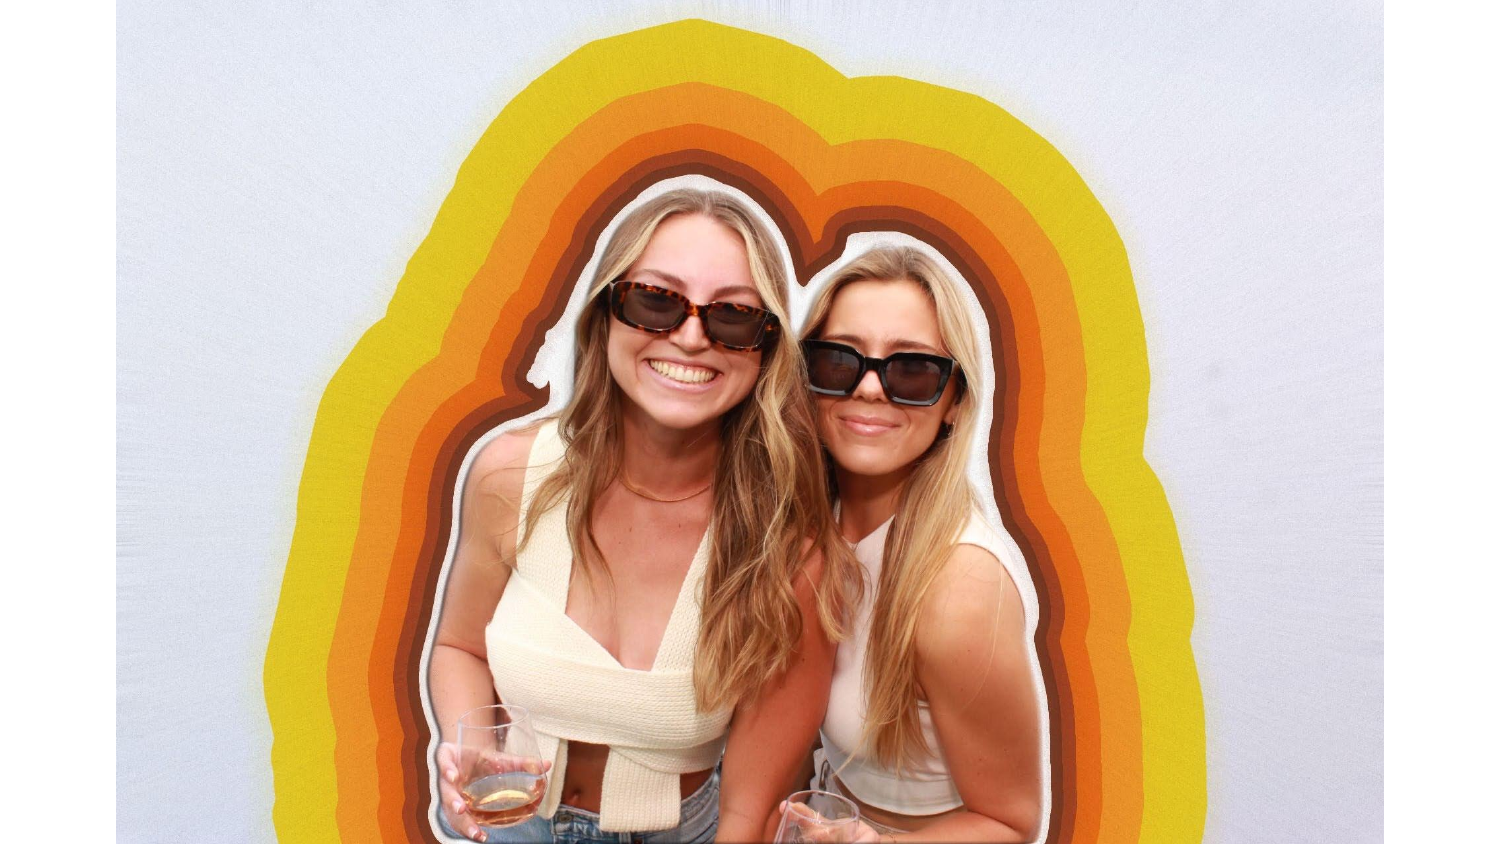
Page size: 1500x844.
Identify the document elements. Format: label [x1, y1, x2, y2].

picture [116, 0, 1384, 844]
